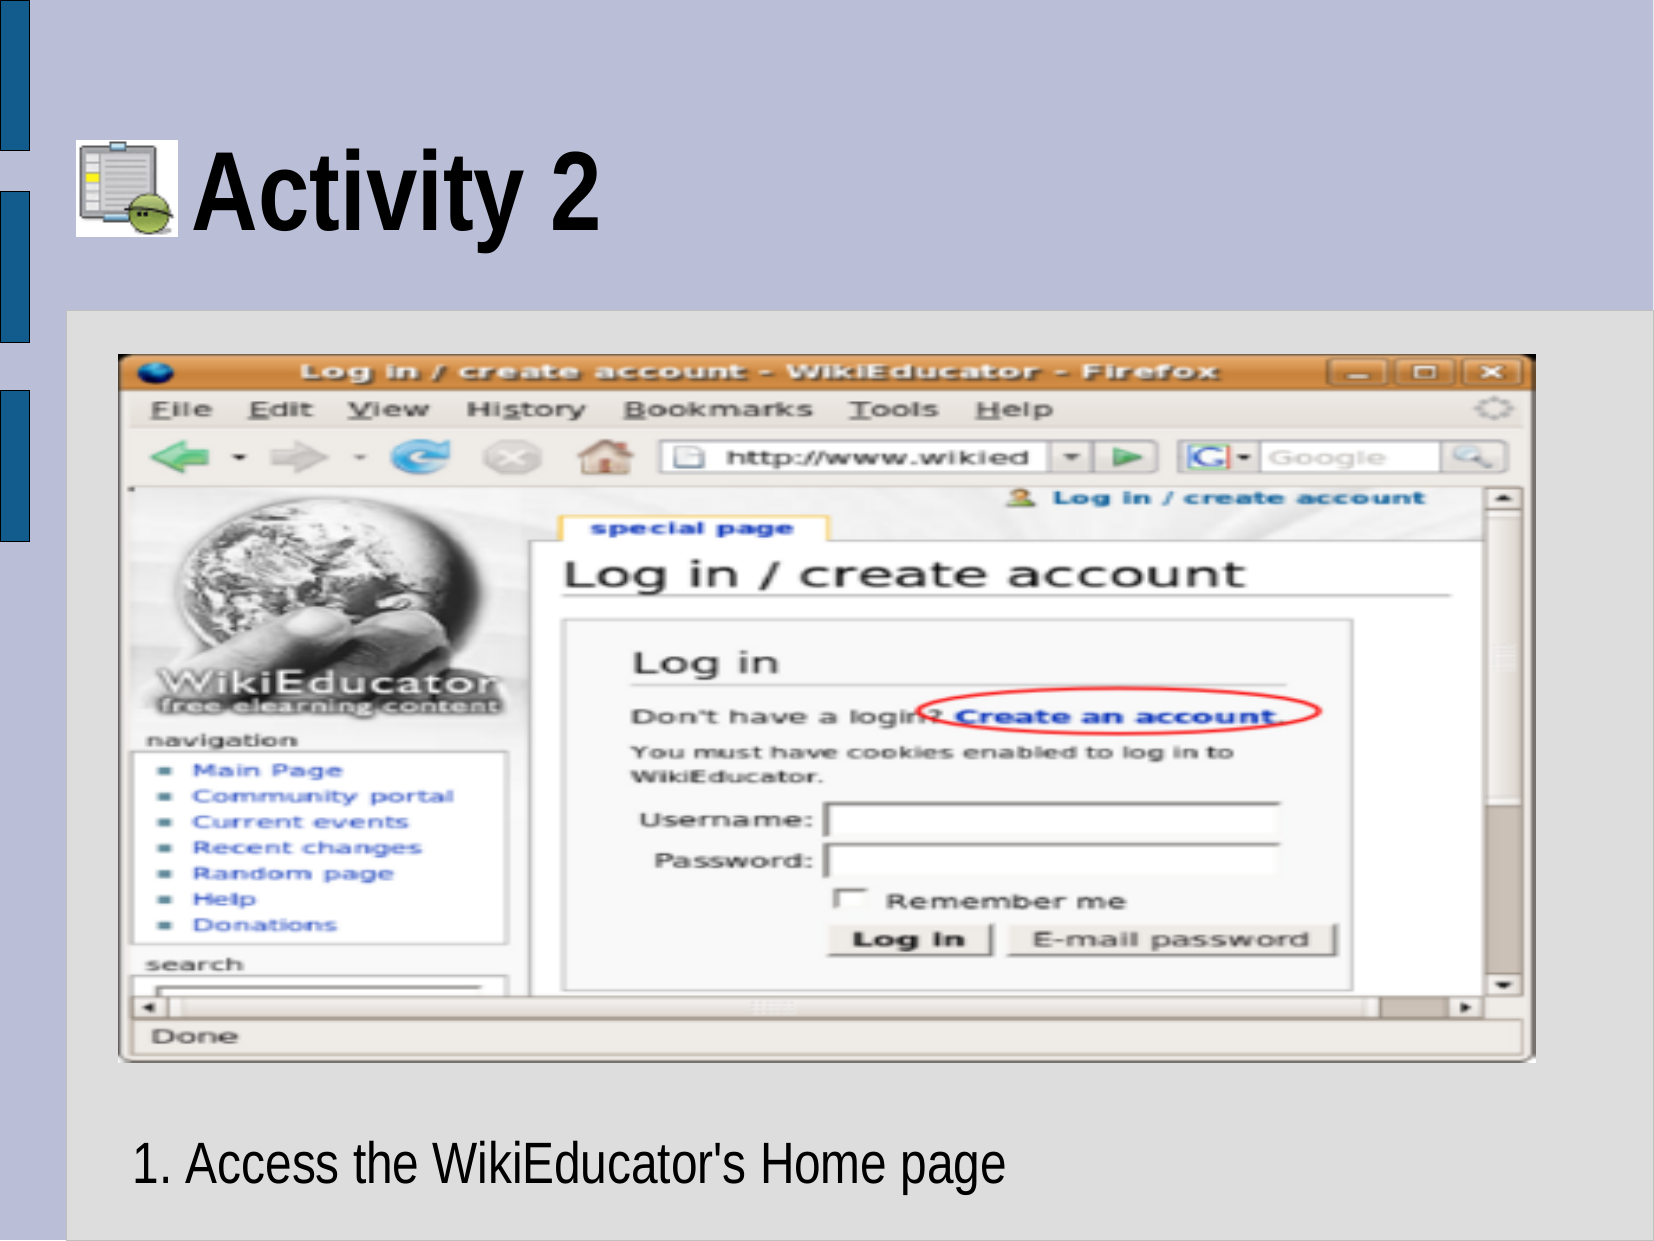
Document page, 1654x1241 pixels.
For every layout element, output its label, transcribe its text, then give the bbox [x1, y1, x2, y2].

text_box Activity 2 [177, 118, 621, 262]
picture [118, 354, 1536, 1063]
text_box 1. Access the WikiEducator's Home page [118, 1122, 1565, 1204]
picture [76, 140, 177, 237]
